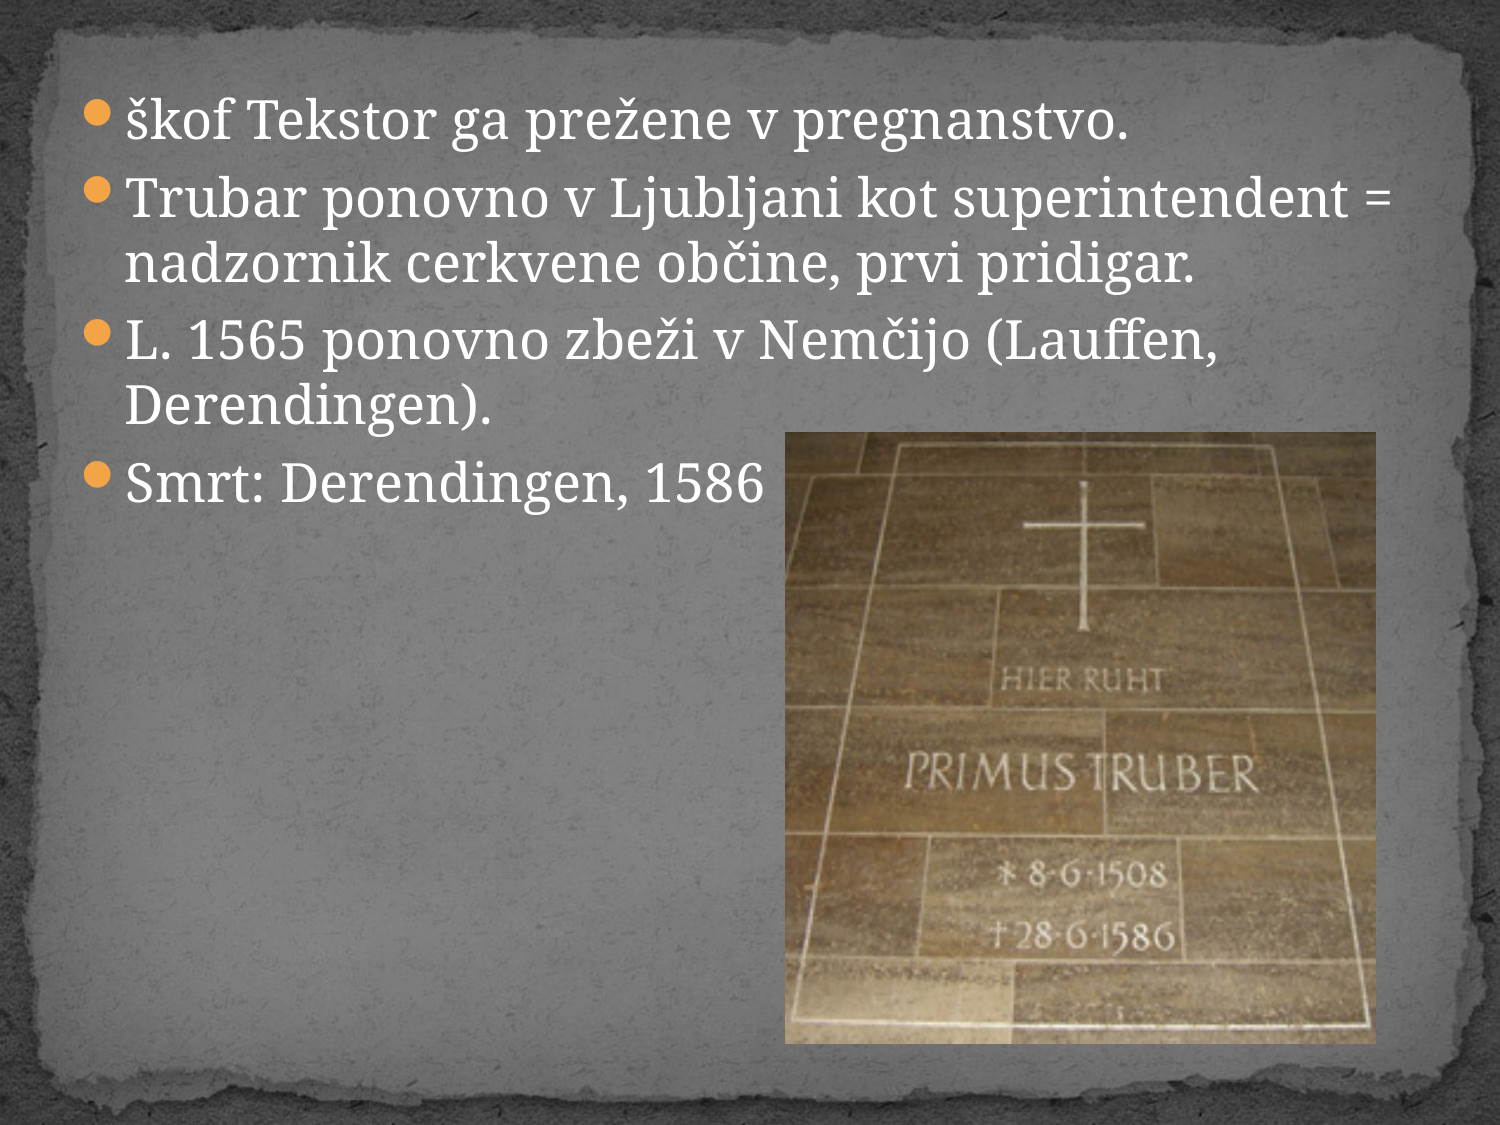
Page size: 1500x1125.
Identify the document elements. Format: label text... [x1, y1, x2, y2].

list škof Tekstor ga prežene v pregnanstvo. Trubar ponovno v Ljubljani kot superintendent = nadzornik cerkvene občine, prvi pridigar. L. 1565 ponovno zbeži v Nemčijo (Lauffen, Derendingen). Smrt: Derendingen, 1586 [64, 78, 1415, 829]
picture [0, 0, 1500, 1125]
